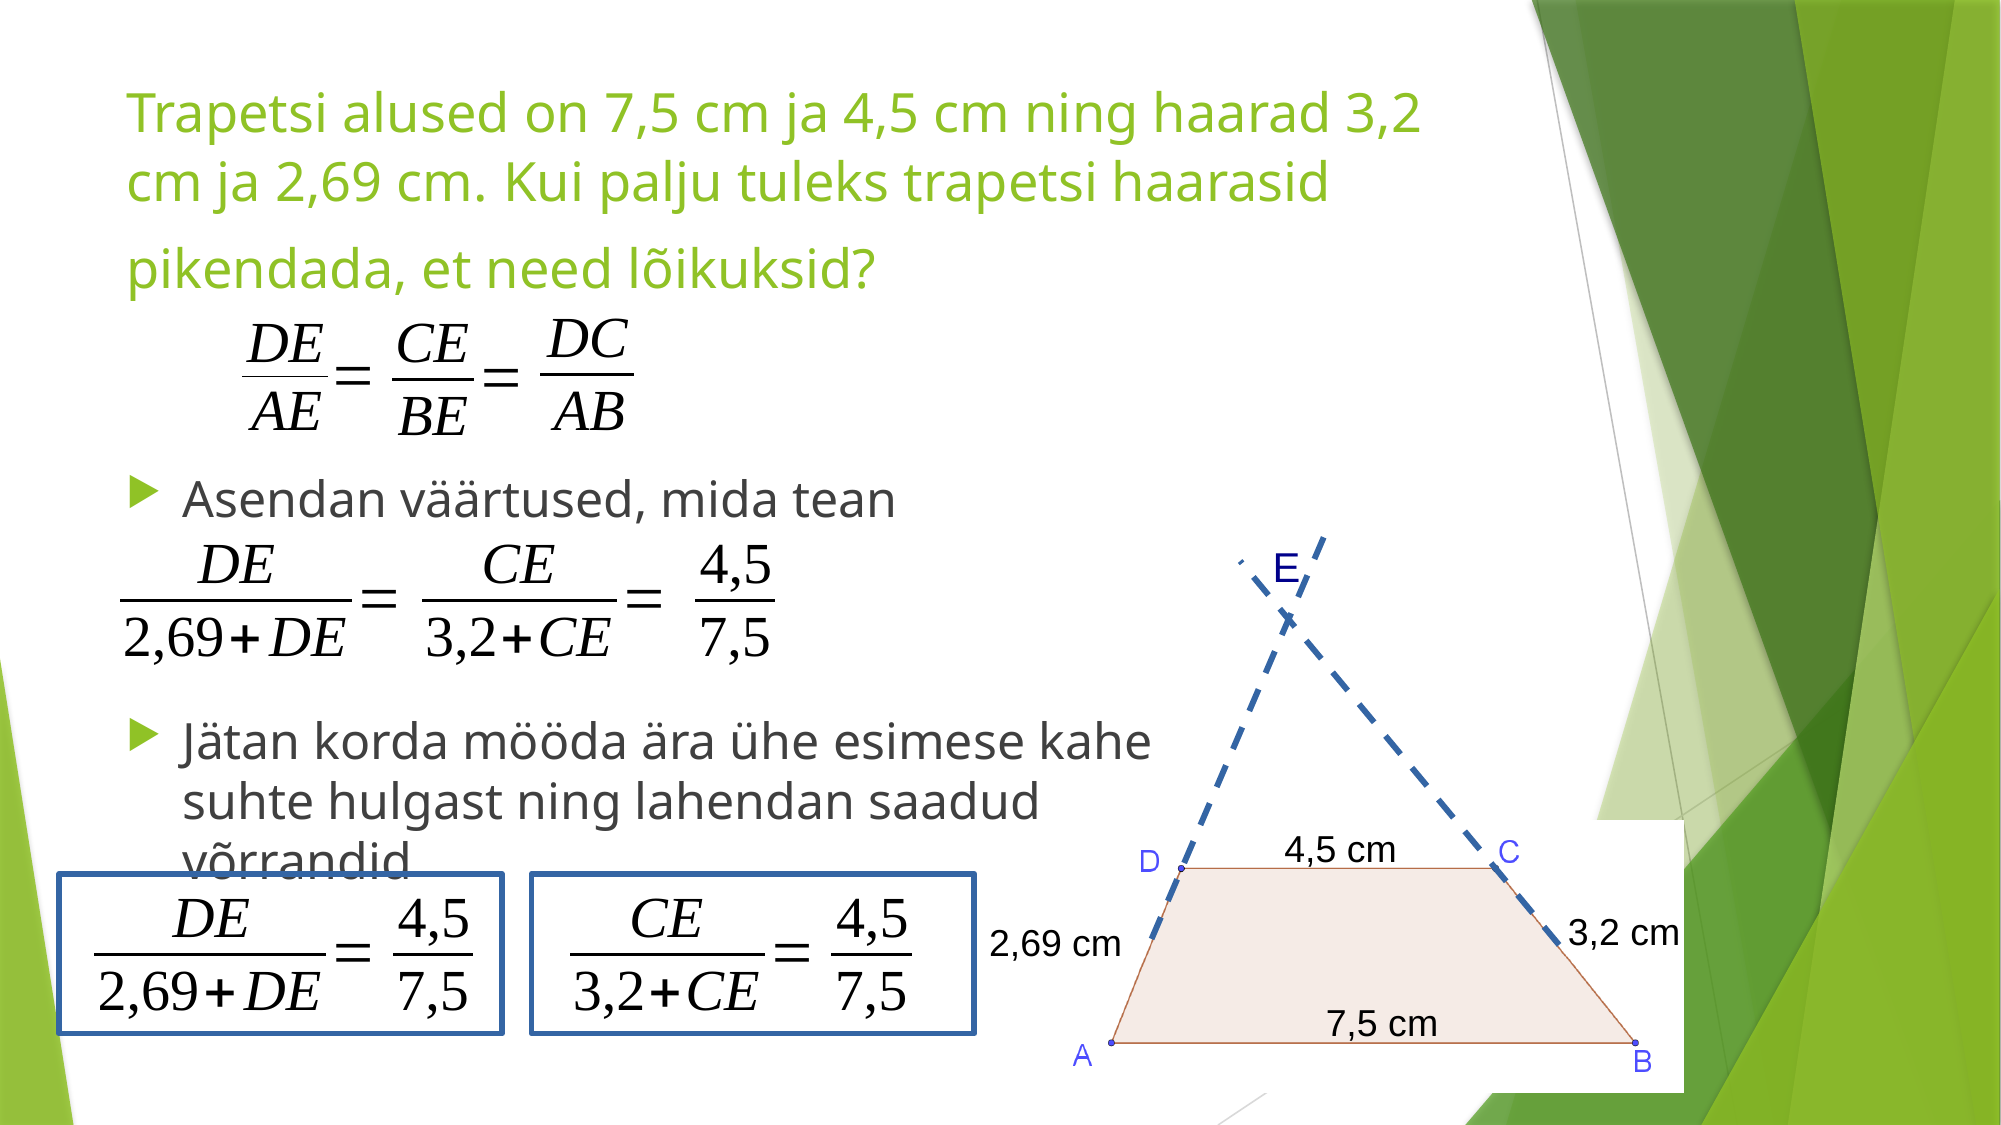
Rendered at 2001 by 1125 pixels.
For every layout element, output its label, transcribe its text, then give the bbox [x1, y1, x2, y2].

chart [235, 305, 643, 448]
chart [685, 531, 785, 669]
list Asendan väärtused, mida tean Jätan korda mööda ära ühe esimese kahe suhte hulgast ning lahendan saadud võrrandid [111, 297, 1522, 1125]
text_box 4,5 cm [1269, 820, 1412, 878]
text_box [59, 874, 502, 1034]
text_box 3,2 cm [1553, 903, 1696, 961]
text_box 2,69 cm [975, 915, 1138, 973]
chart [111, 531, 410, 669]
picture [1063, 820, 1684, 1093]
text_box E [1257, 537, 1316, 599]
text_box 7,5 cm [1311, 995, 1454, 1053]
text_box [531, 874, 975, 1034]
chart [413, 531, 675, 669]
title Trapetsi alused on 7,5 cm ja 4,5 cm ning haarad 3,2 cm ja 2,69 cm. Kui palju tuleks trapetsi haarasid pikendada, et need lõikuksid? [111, 70, 1522, 288]
